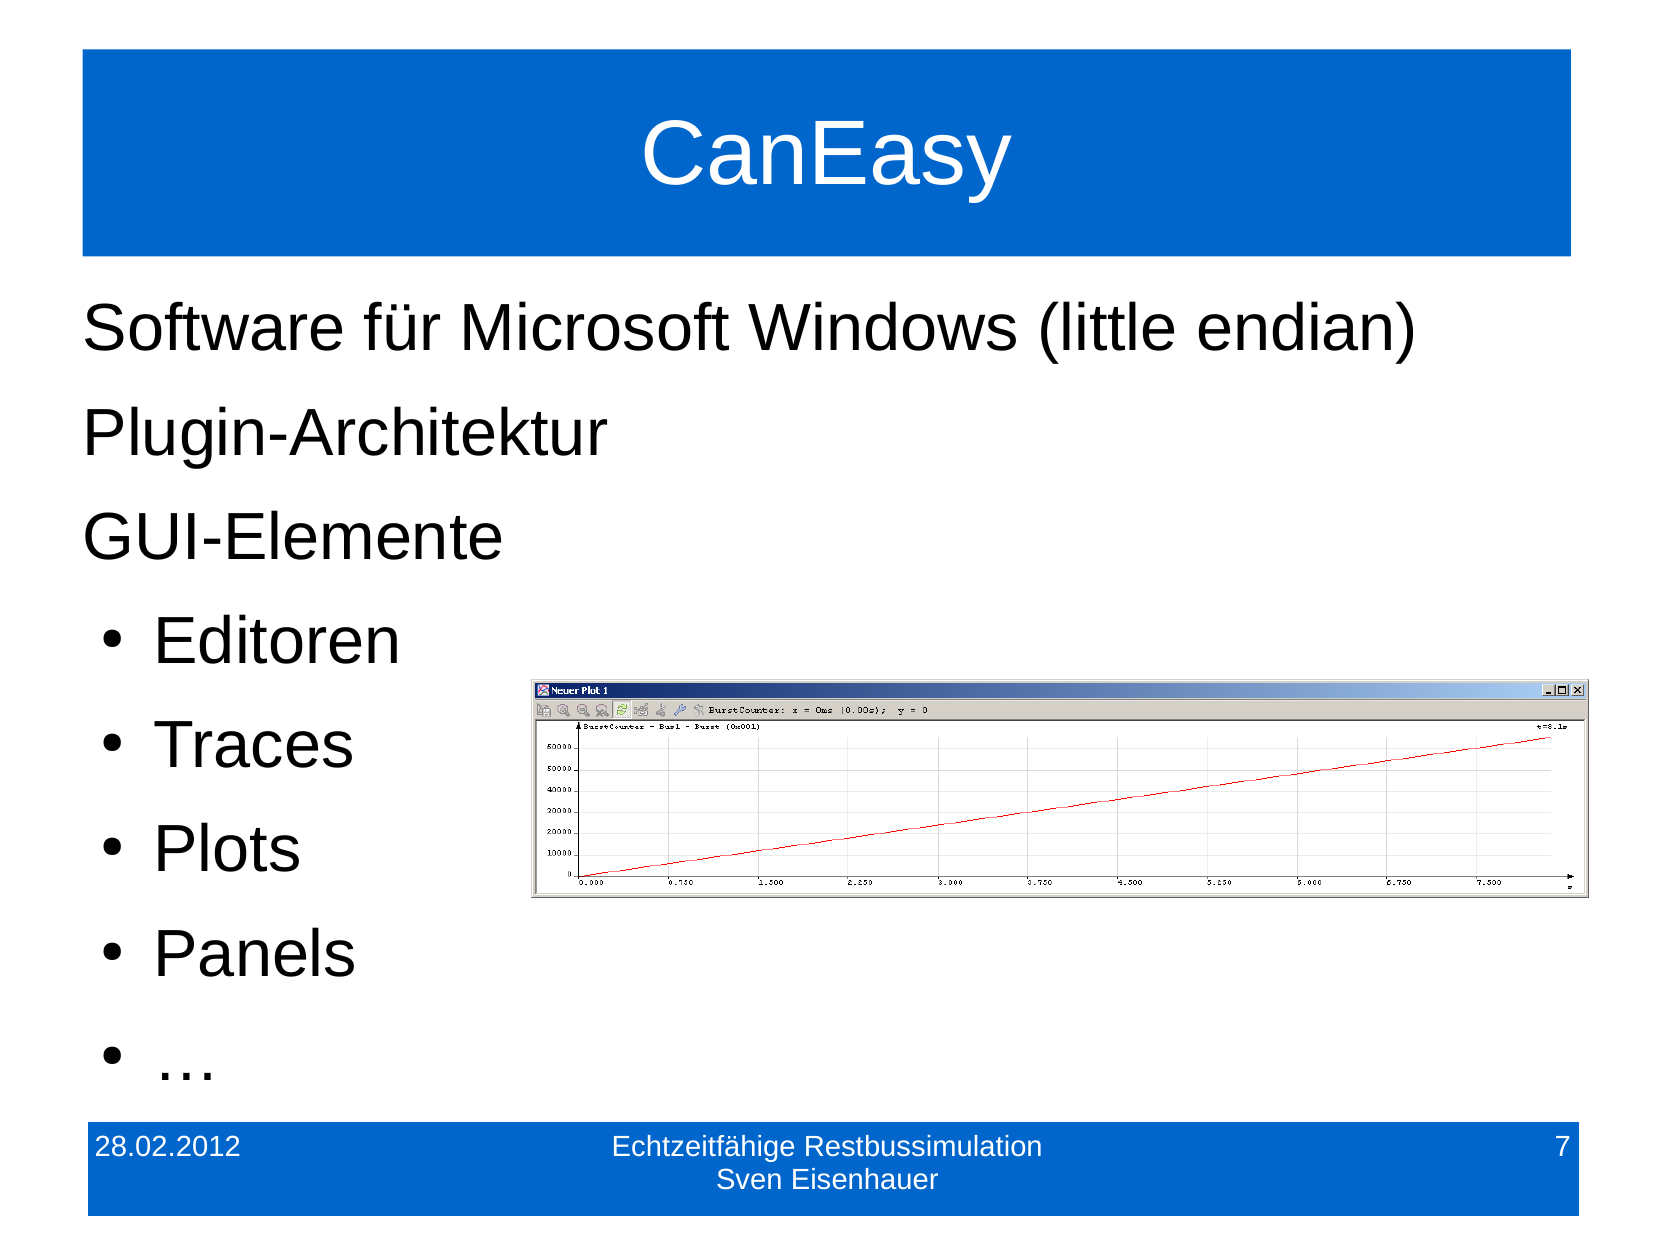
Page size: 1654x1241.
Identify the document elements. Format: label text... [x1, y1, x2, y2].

title CanEasy [82, 49, 1571, 257]
list Software für Microsoft Windows (little endian) Plugin-Architektur GUI-Elemente Editoren Traces Plots Panels … [82, 290, 1571, 1109]
picture [531, 679, 1589, 899]
